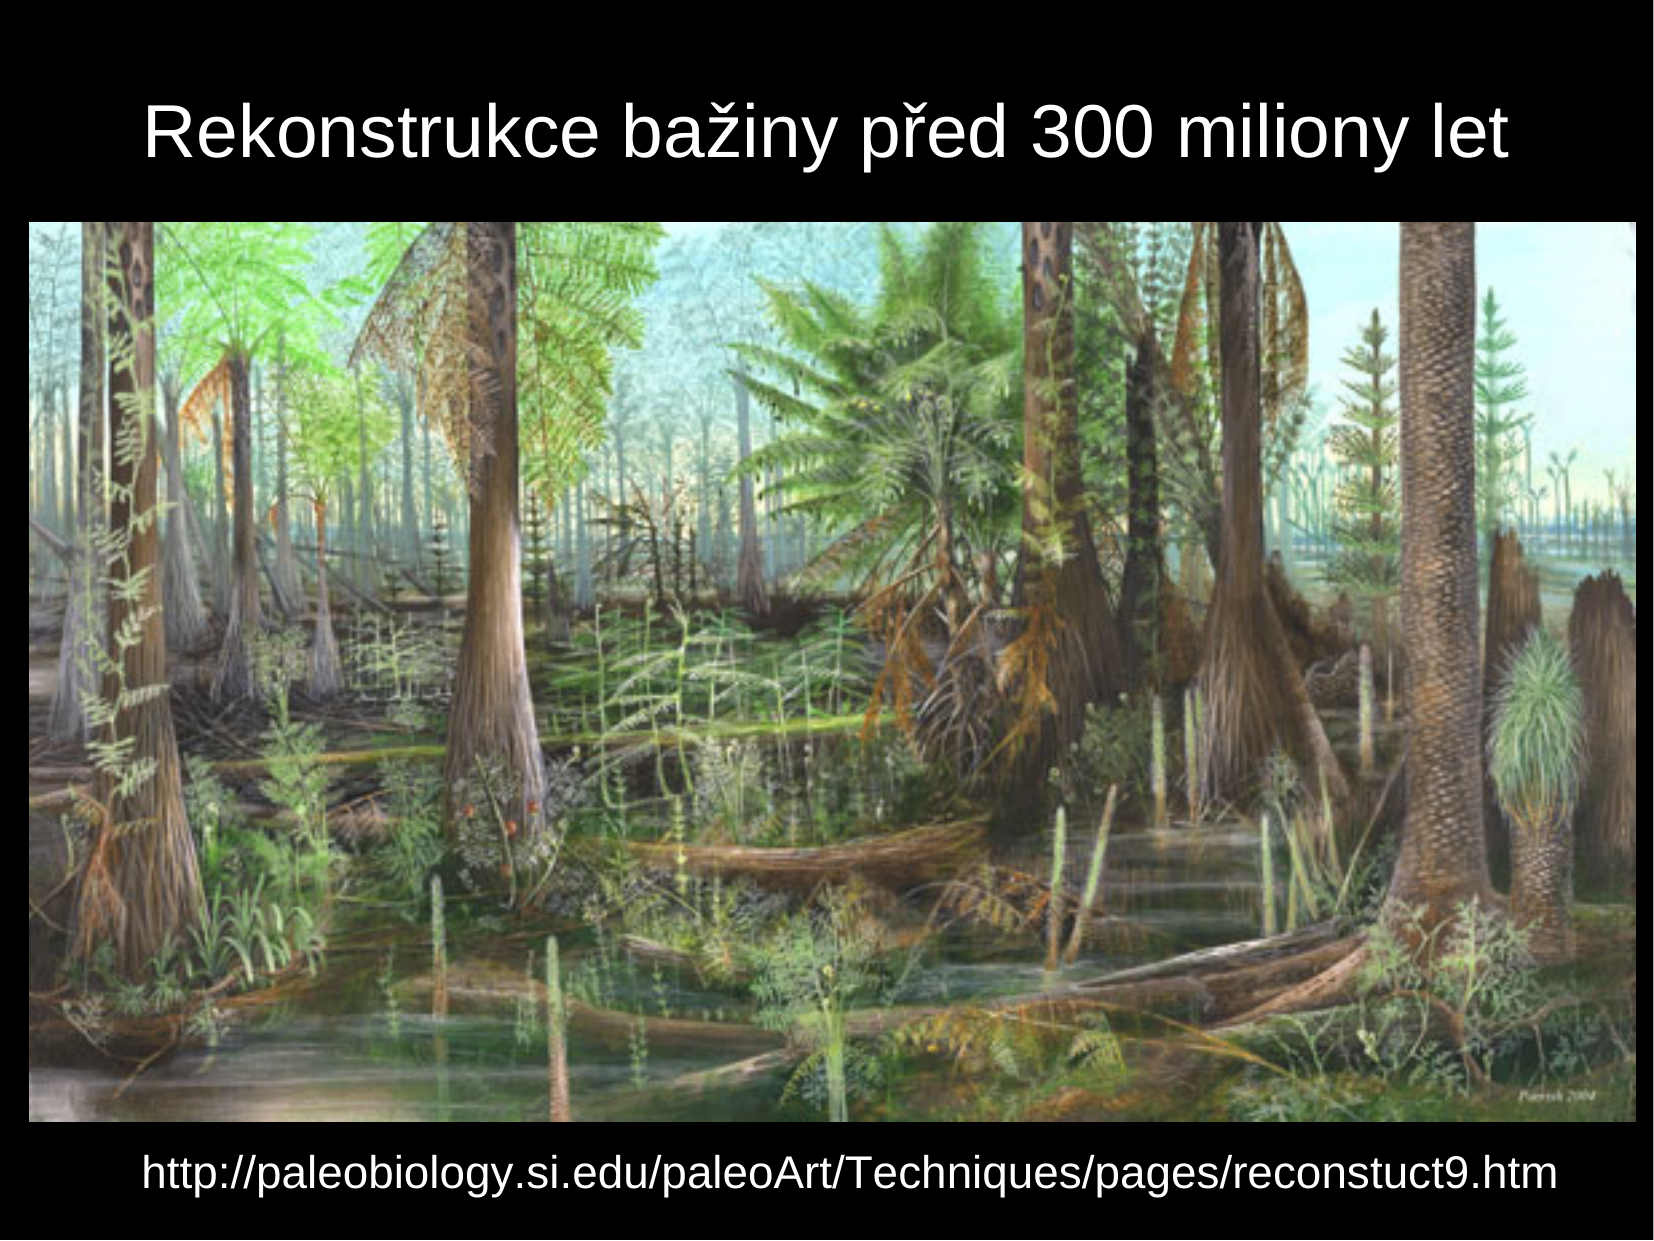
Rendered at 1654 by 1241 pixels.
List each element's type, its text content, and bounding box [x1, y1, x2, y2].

picture [29, 222, 1636, 1123]
title Rekonstrukce bažiny před 300 miliony let [29, 56, 1625, 207]
subtitle http://paleobiology.si.edu/paleoArt/Techniques/pages/reconstuct9.htm [88, 1135, 1577, 1211]
